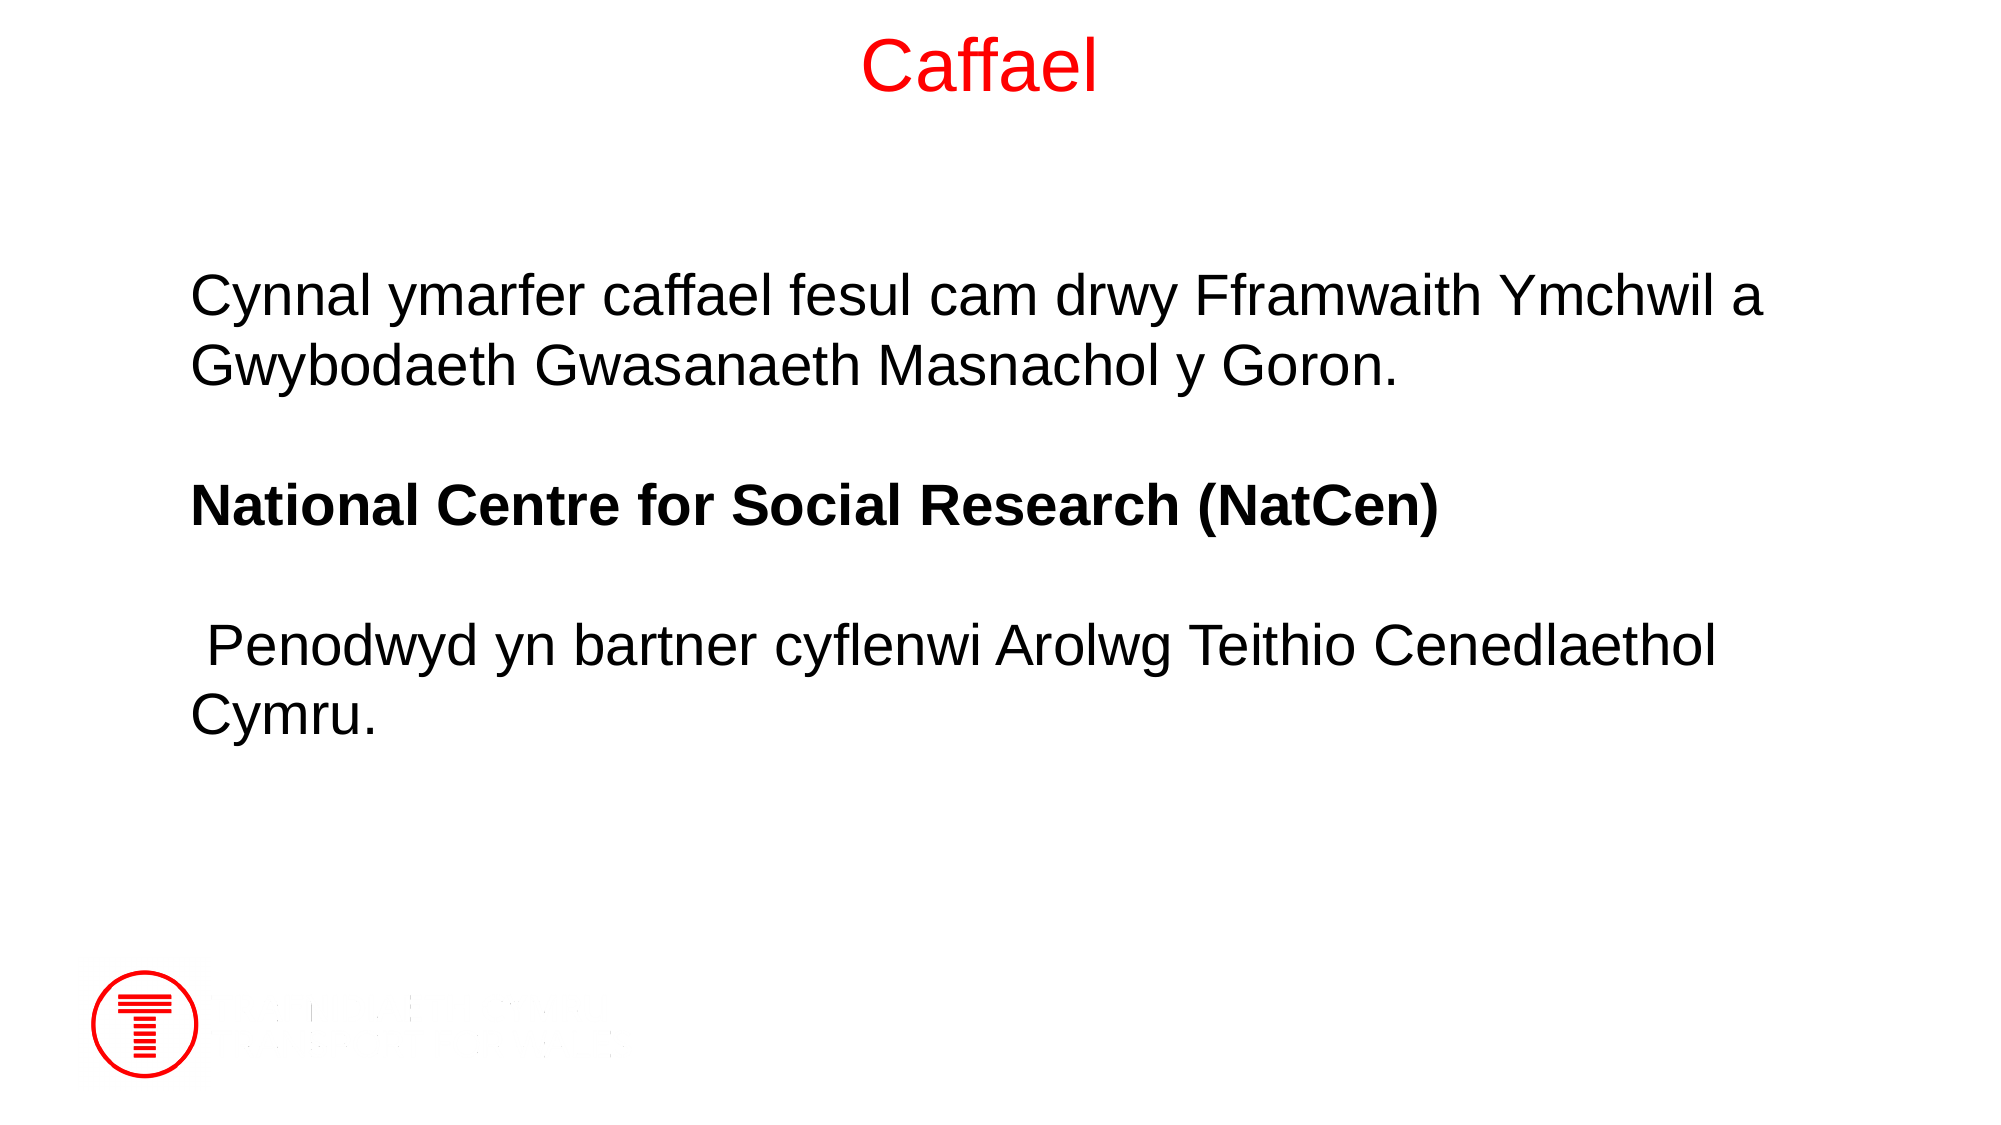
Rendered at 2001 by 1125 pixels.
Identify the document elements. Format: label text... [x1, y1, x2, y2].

list Cynnal ymarfer caffael fesul cam drwy Fframwaith Ymchwil a Gwybodaeth Gwasanaeth Masnachol y Goron. National Centre for Social Research (NatCen) Penodwyd yn bartner cyflenwi Arolwg Teithio Cenedlaethol Cymru. [175, 189, 1826, 998]
text_box Caffael [45, 25, 1916, 110]
